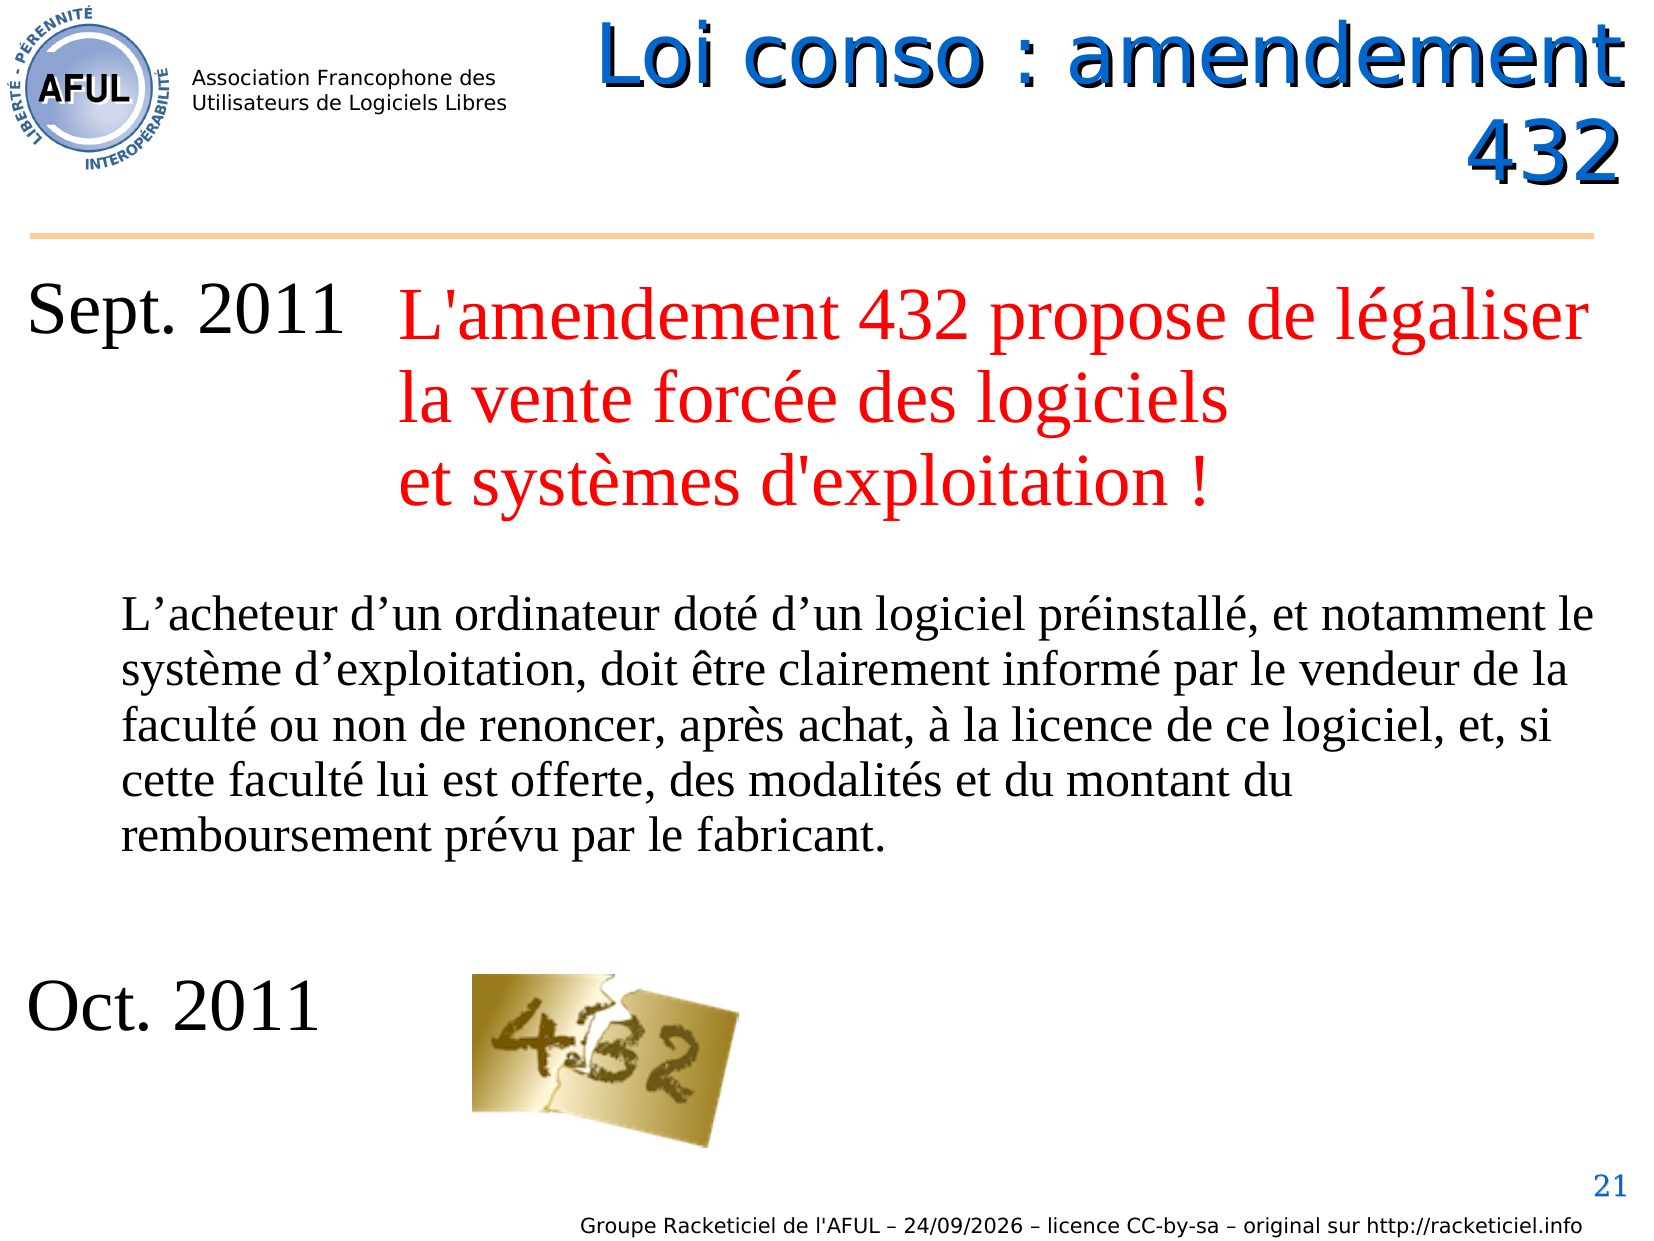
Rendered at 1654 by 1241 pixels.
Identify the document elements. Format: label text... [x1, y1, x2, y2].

text_box Sept. 2011 [11, 259, 363, 366]
picture [0, 0, 178, 178]
picture [472, 974, 739, 1148]
text_box L'amendement 432 propose de légaliser la vente forcée des logiciels et systèmes d'exploitation ! [383, 265, 1625, 621]
text_box L’acheteur d’un ordinateur doté d’un logiciel préinstallé, et notamment le système d’exploitation, doit être clairement informé par le vendeur de la faculté ou non de renoncer, après achat, à la licence de ce logiciel, et, si cette faculté lui est offerte, des modalités et du montant du remboursement prévu par le fabricant. [106, 578, 1613, 963]
text_box Oct. 2011 [11, 956, 338, 1063]
title Loi conso : amendement 432 [501, 7, 1625, 200]
